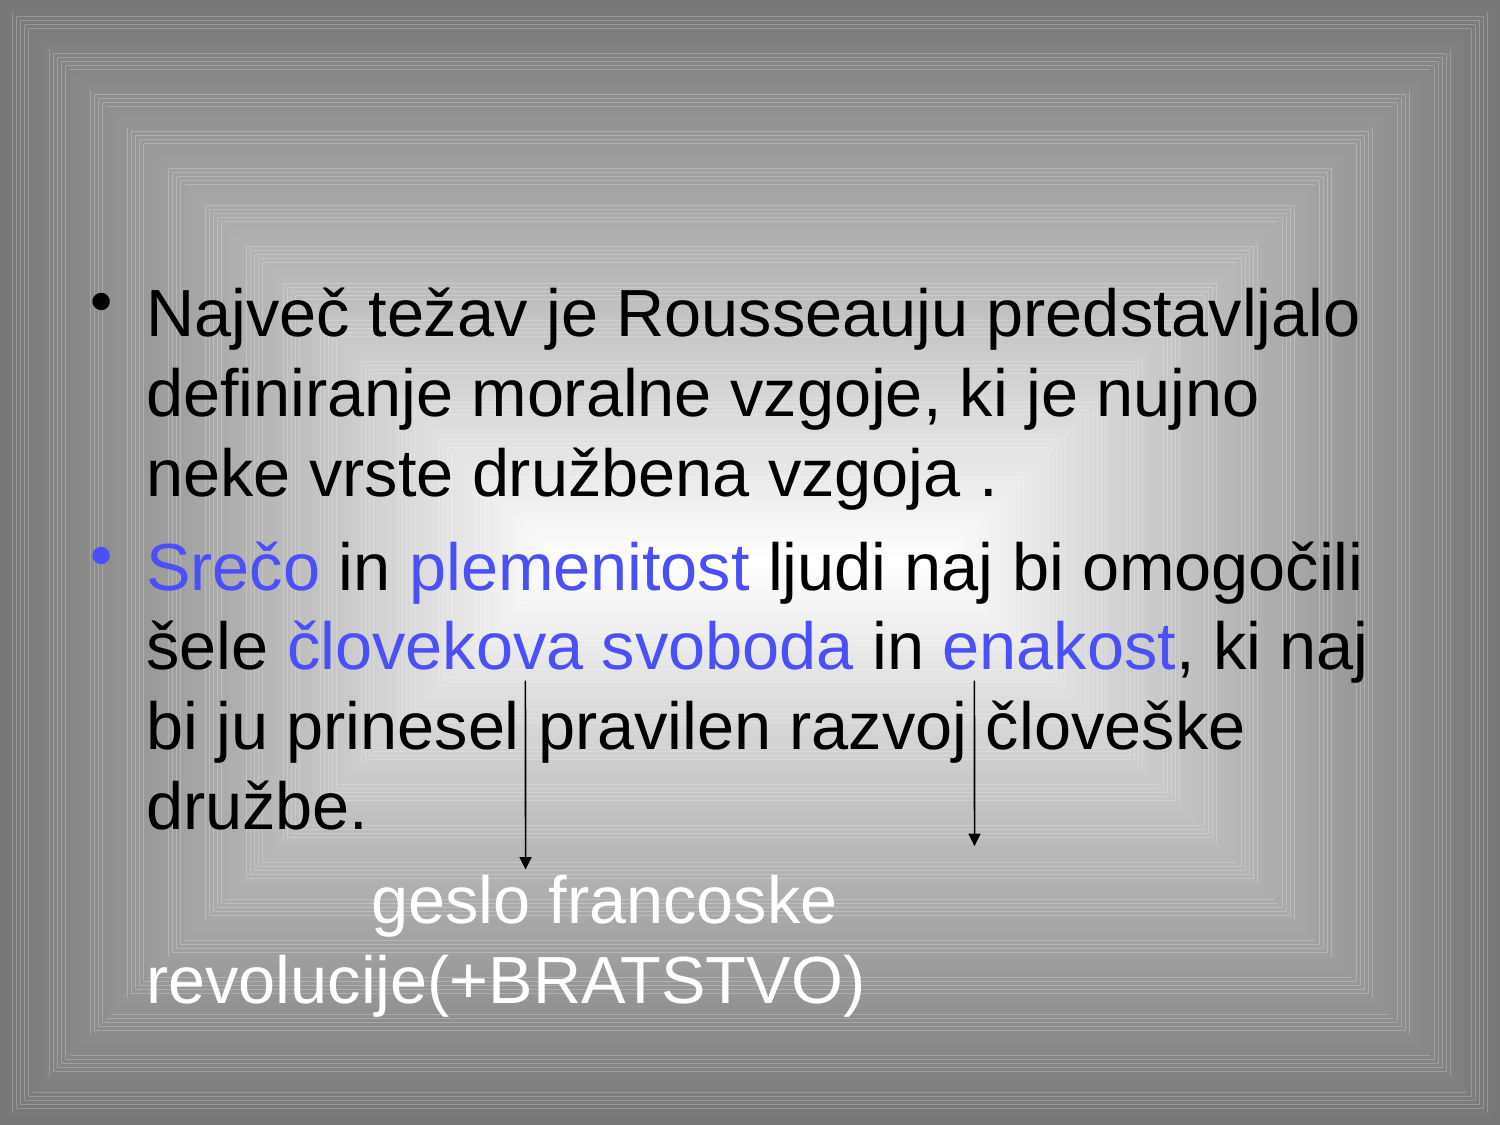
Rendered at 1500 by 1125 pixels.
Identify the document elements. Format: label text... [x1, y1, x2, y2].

list Največ težav je Rousseauju predstavljalo definiranje moralne vzgoje, ki je nujno neke vrste družbena vzgoja . Srečo in plemenitost ljudi naj bi omogočili šele človekova svoboda in enakost, ki naj bi ju prinesel pravilen razvoj človeške družbe. geslo francoske revolucije(+BRATSTVO) [75, 262, 1425, 1125]
